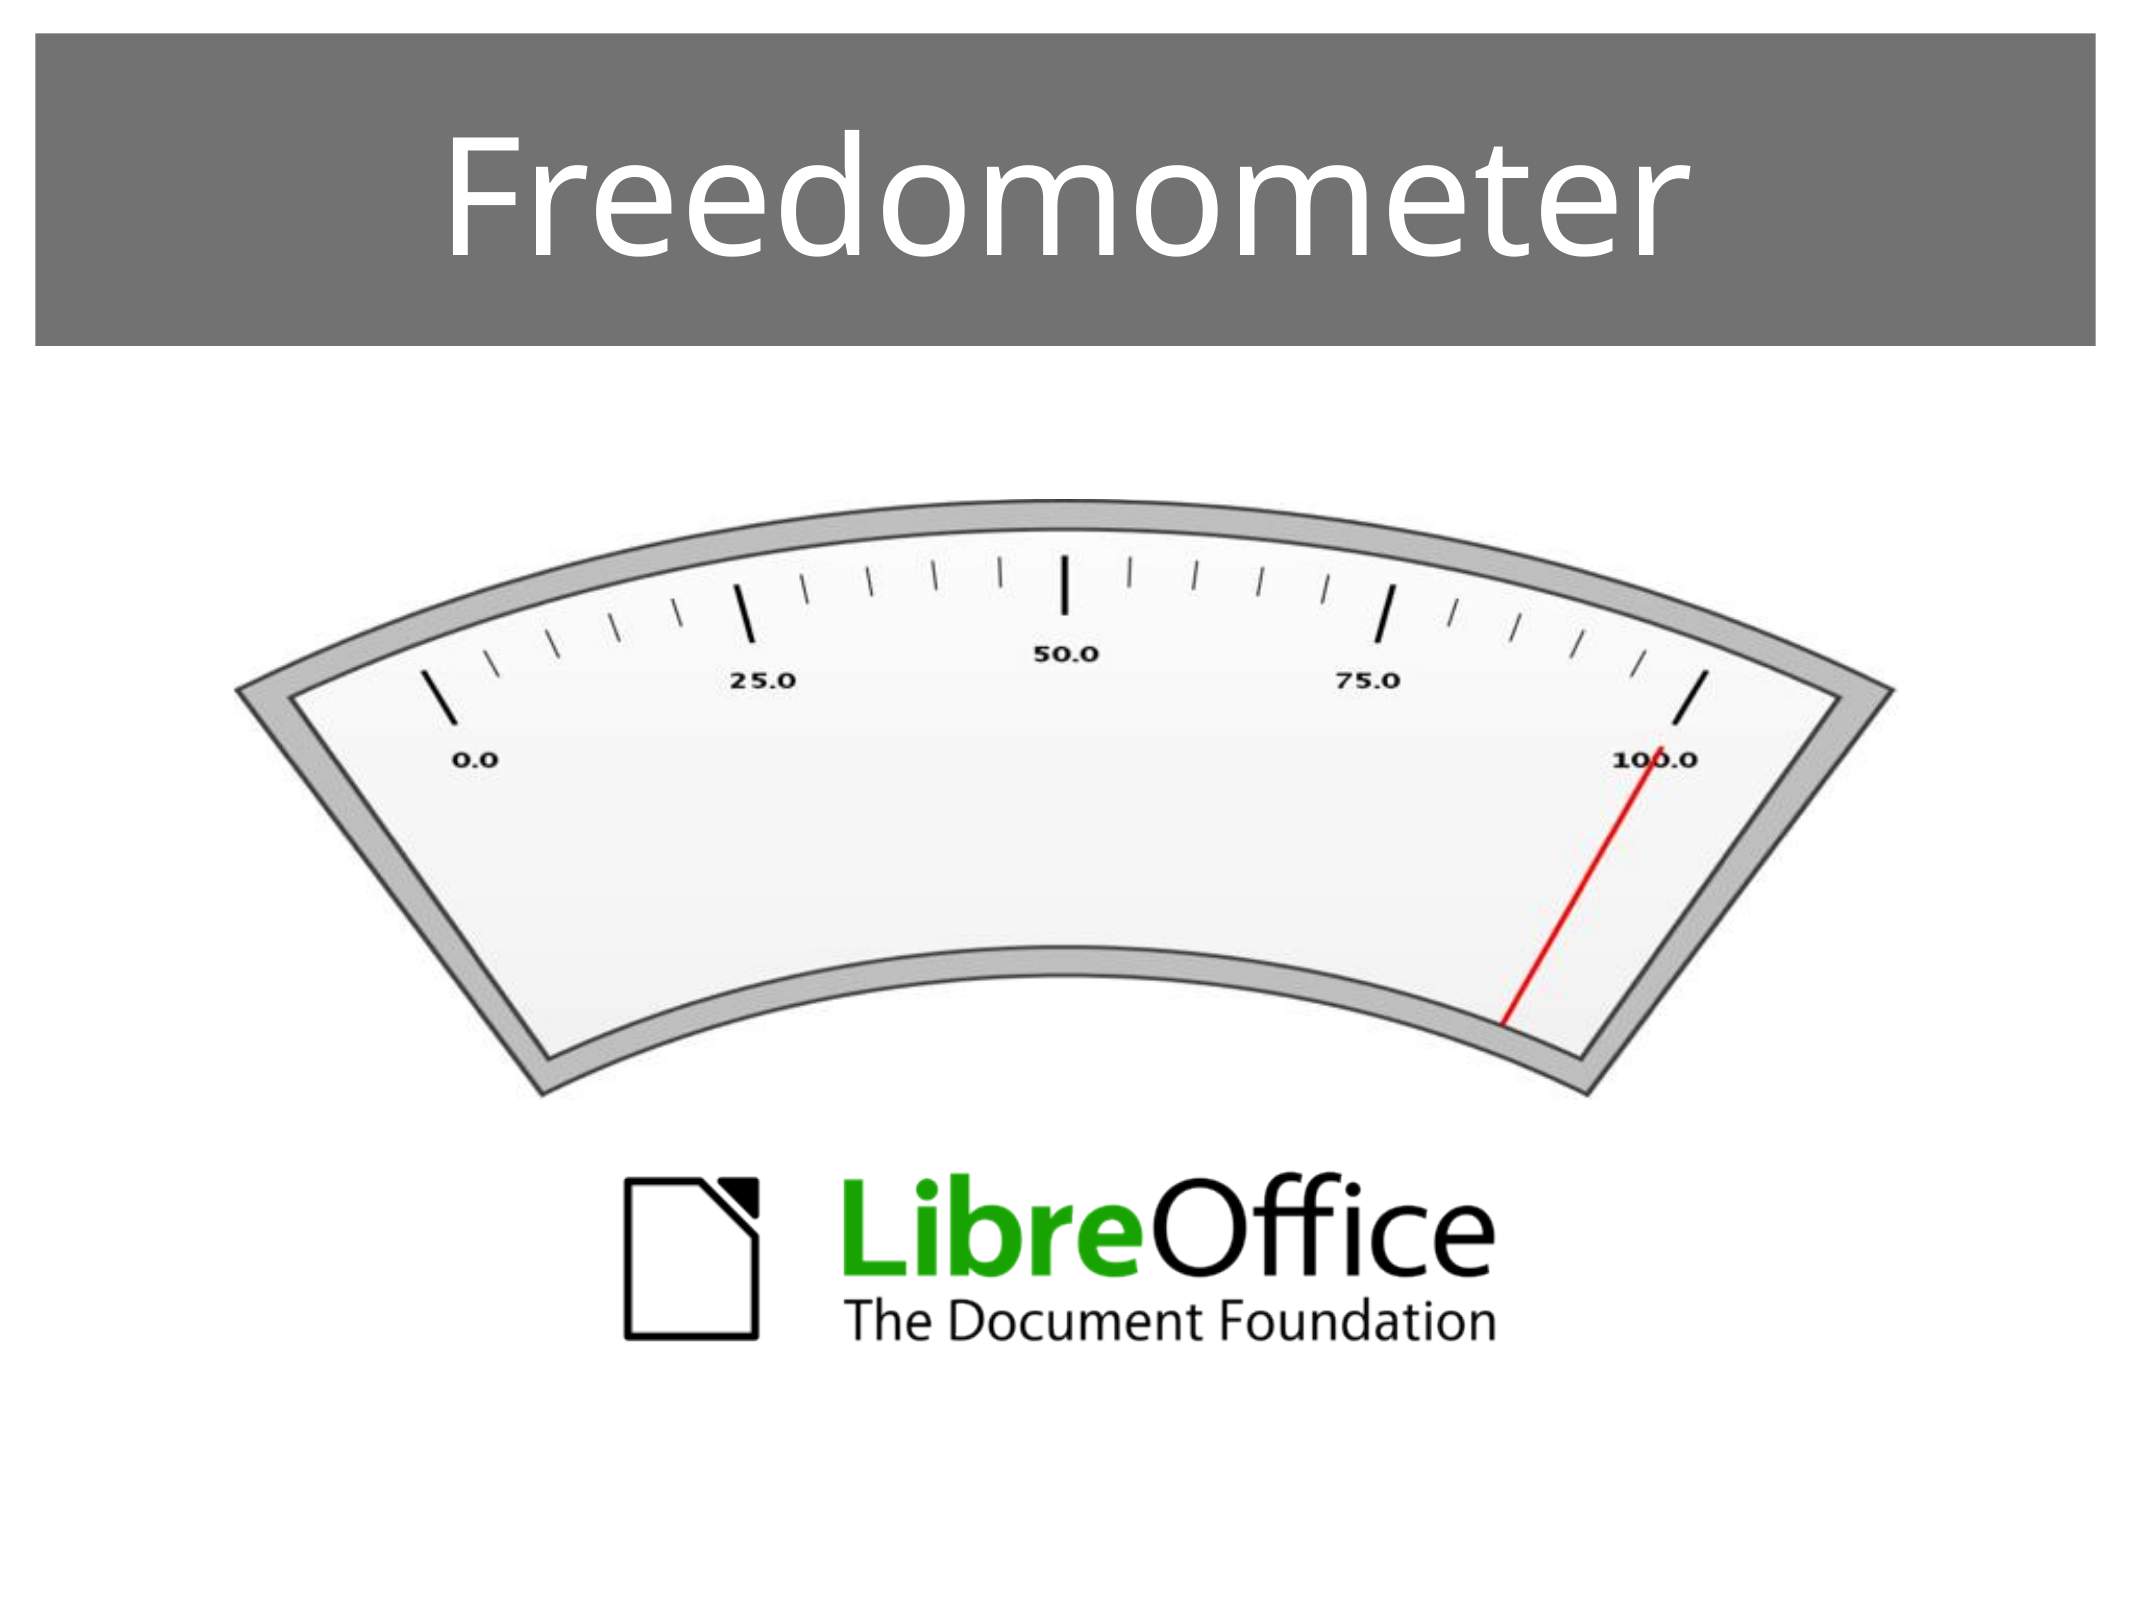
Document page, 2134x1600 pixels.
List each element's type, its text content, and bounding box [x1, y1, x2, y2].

title Freedomometer [35, 33, 2096, 346]
picture [571, 1133, 1561, 1386]
picture [233, 499, 1899, 1101]
